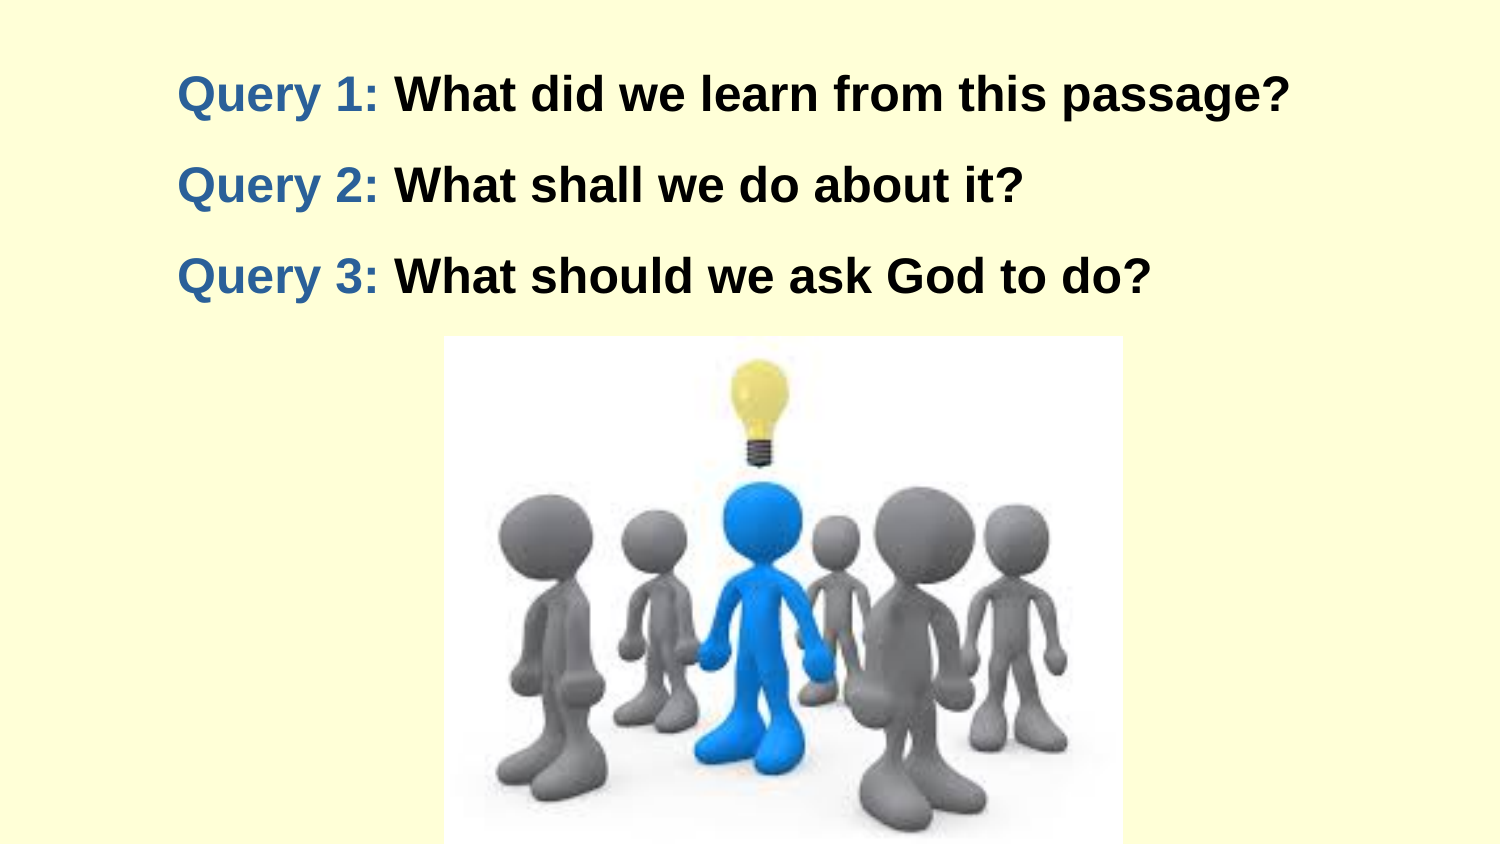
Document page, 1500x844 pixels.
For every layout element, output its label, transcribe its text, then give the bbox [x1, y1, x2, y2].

picture [444, 336, 1123, 844]
text_box Query 1: What did we learn from this passage? Query 2: What shall we do about it? Query 3: What should we ask God to do? [88, 59, 1447, 312]
